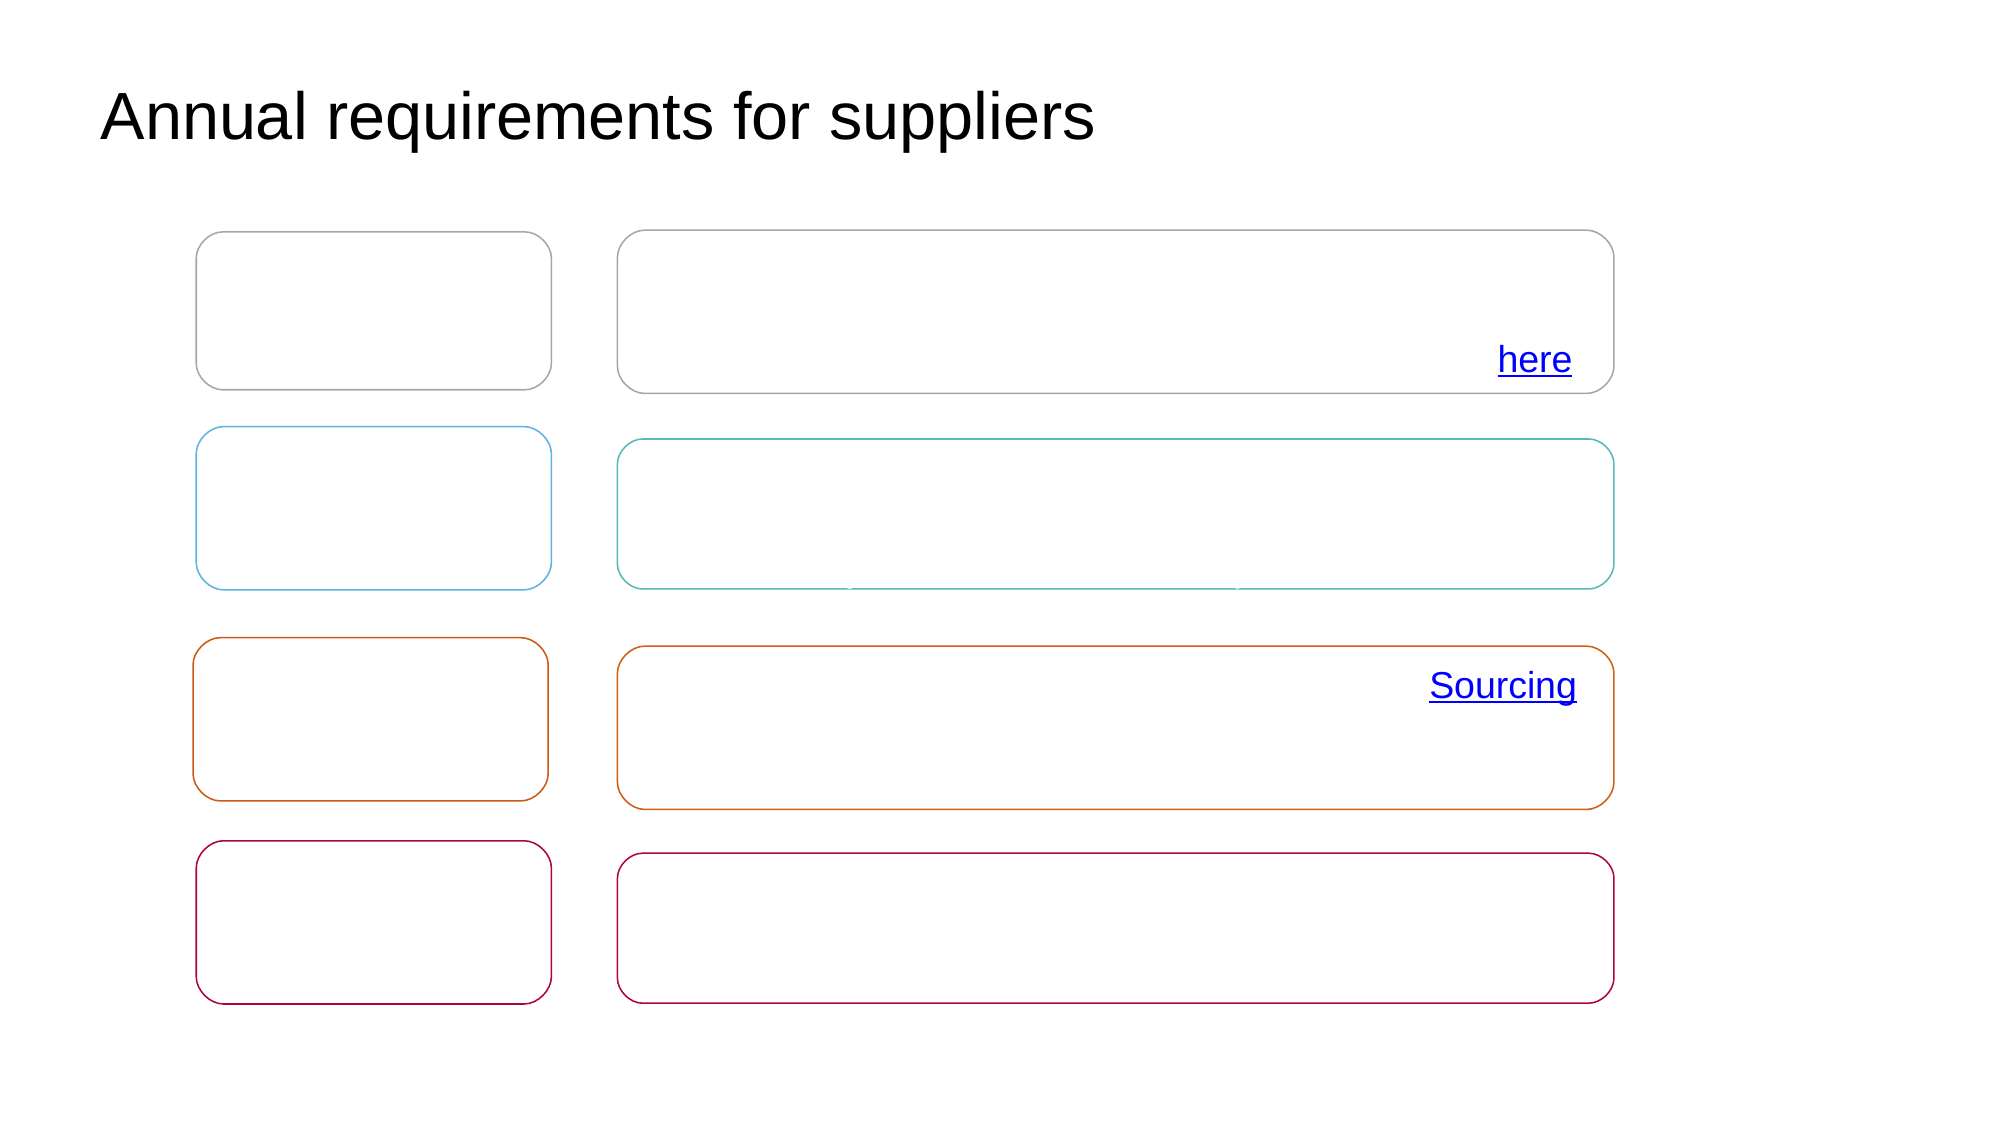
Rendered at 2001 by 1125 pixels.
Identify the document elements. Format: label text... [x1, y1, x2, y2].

text_box Suppliers must provide CCS with an annual report if the turnover is above £36m per annum. CCS are working with internal Policy team to determine requirements. [617, 439, 1614, 589]
text_box PPN 006 - Suppliers across all lots will be required to annually maintain and submit a carbon reduction plan. CCS provides regular training that can be accessed here [617, 230, 1614, 394]
text_box Financial stability [193, 637, 549, 801]
text_box PPN 018 is effective from 1 October 2025. Please use the link here to learn more. [617, 853, 1614, 1004]
text_box Annual requirements for suppliers [80, 52, 1874, 191]
text_box Prompt payment [196, 840, 552, 1004]
text_box This procurement aligns with the Cabinet Office Sourcing playbook. Bidders will be required to complete a standard financial viability risk assessment. [617, 646, 1614, 810]
text_box Carbon reduction [196, 231, 552, 390]
text_box Modern slavery act [196, 426, 552, 590]
